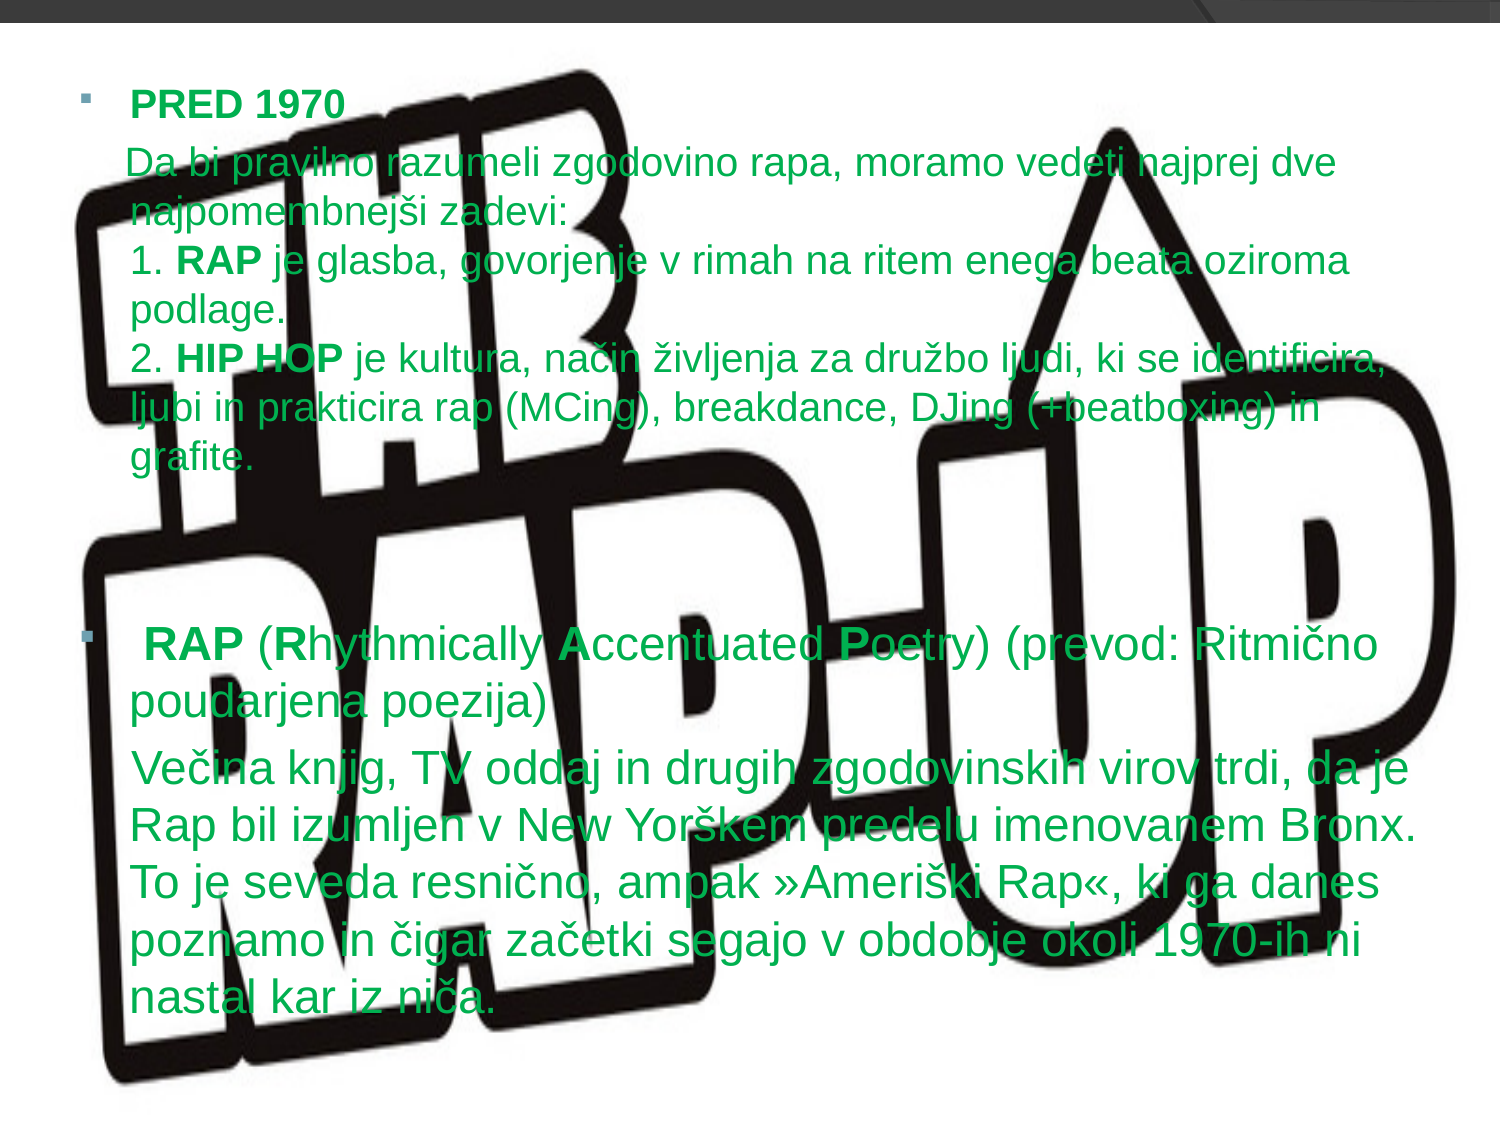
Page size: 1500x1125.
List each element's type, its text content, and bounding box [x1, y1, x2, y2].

list PRED 1970 Da bi pravilno razumeli zgodovino rapa, moramo vedeti najprej dve najpomembnejši zadevi: 1. RAP je glasba, govorjenje v rimah na ritem enega beata oziroma podlage. 2. HIP HOP je kultura, način življenja za družbo ljudi, ki se identificira, ljubi in prakticira rap (MCing), breakdance, DJing (+beatboxing) in grafite. RAP (Rhythmically Accentuated Poetry) (prevod: Ritmično poudarjena poezija) Večina knjig, TV oddaj in drugih zgodovinskih virov trdi, da je Rap bil izumljen v New Yorškem predelu imenovanem Bronx. To je seveda resnično, ampak »Ameriški Rap«, ki ga danes poznamo in čigar začetki segajo v obdobje okoli 1970-ih ni nastal kar iz niča. [58, 70, 1454, 1032]
picture [0, 23, 1500, 1125]
